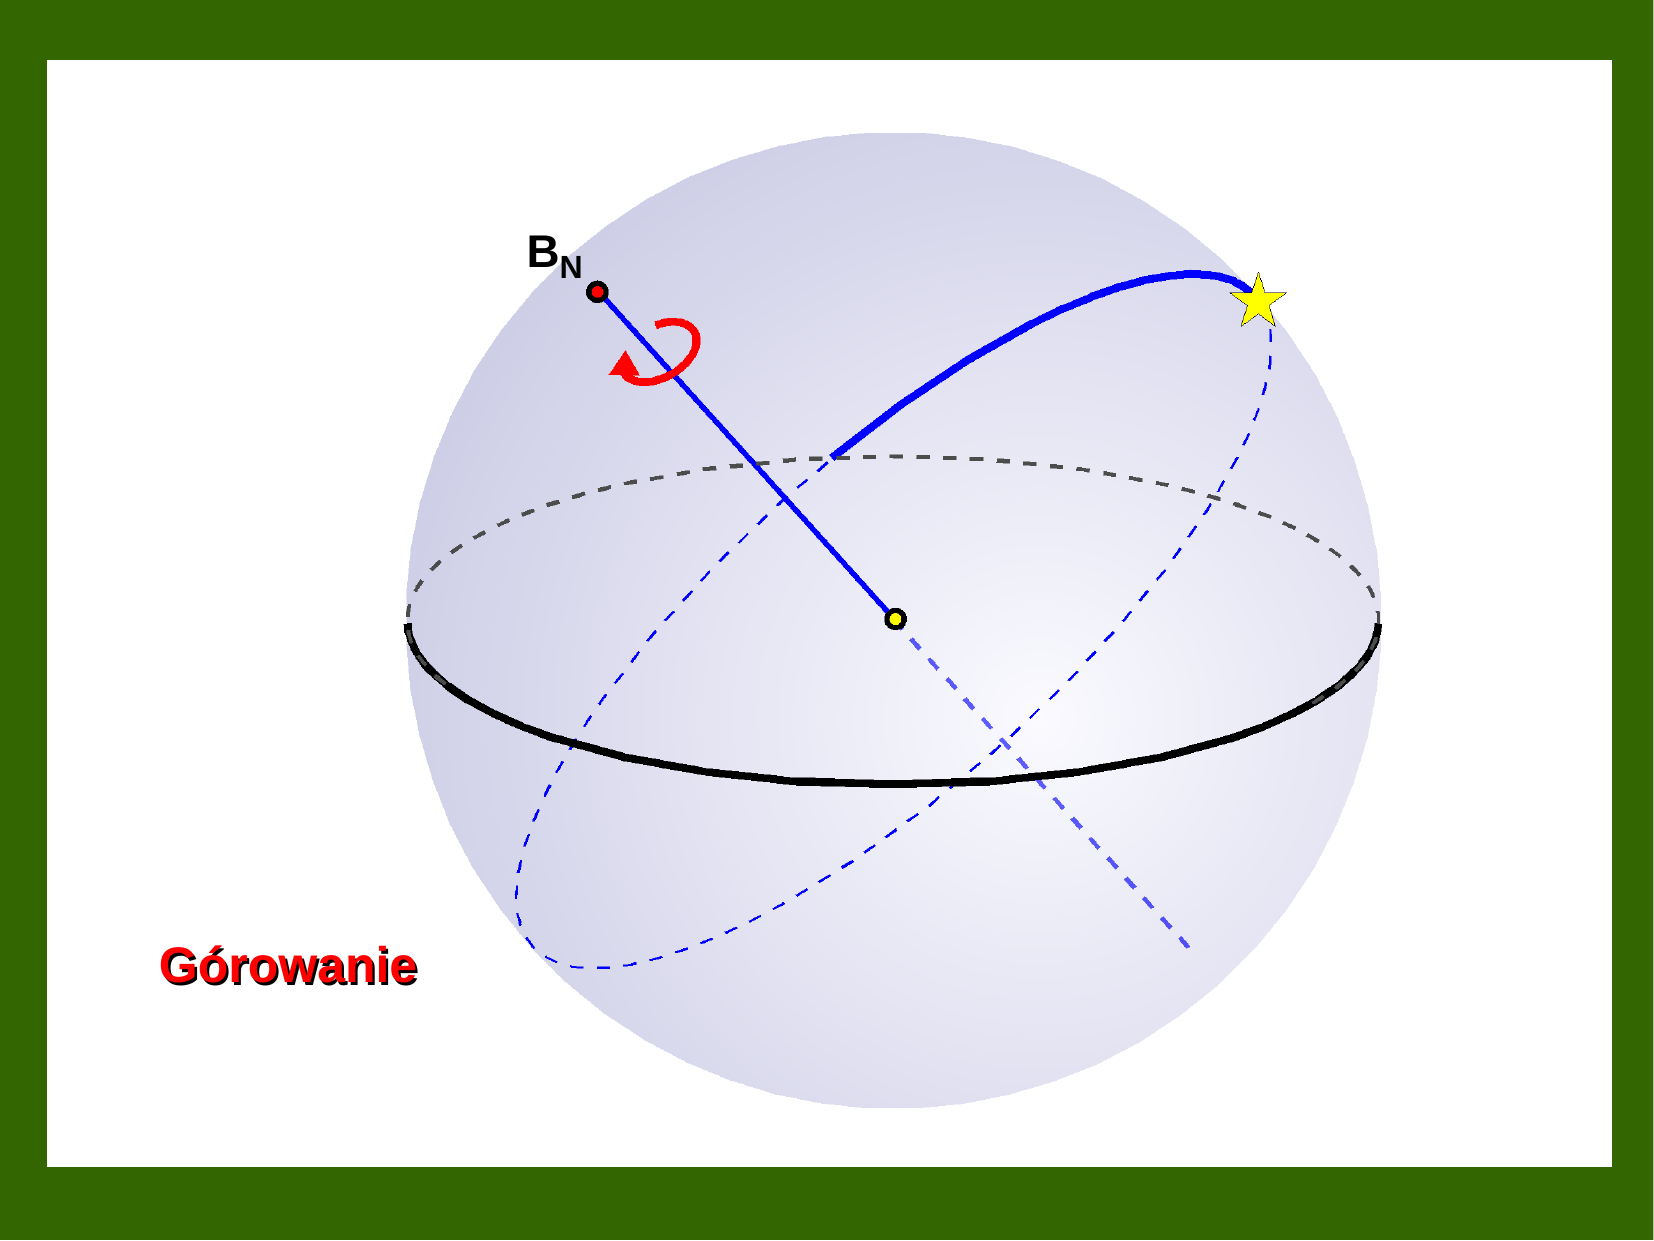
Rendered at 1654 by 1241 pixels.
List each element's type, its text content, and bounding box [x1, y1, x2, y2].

text_box Górowanie [144, 930, 433, 1001]
text_box BN [511, 218, 598, 293]
picture [47, 60, 1612, 1168]
